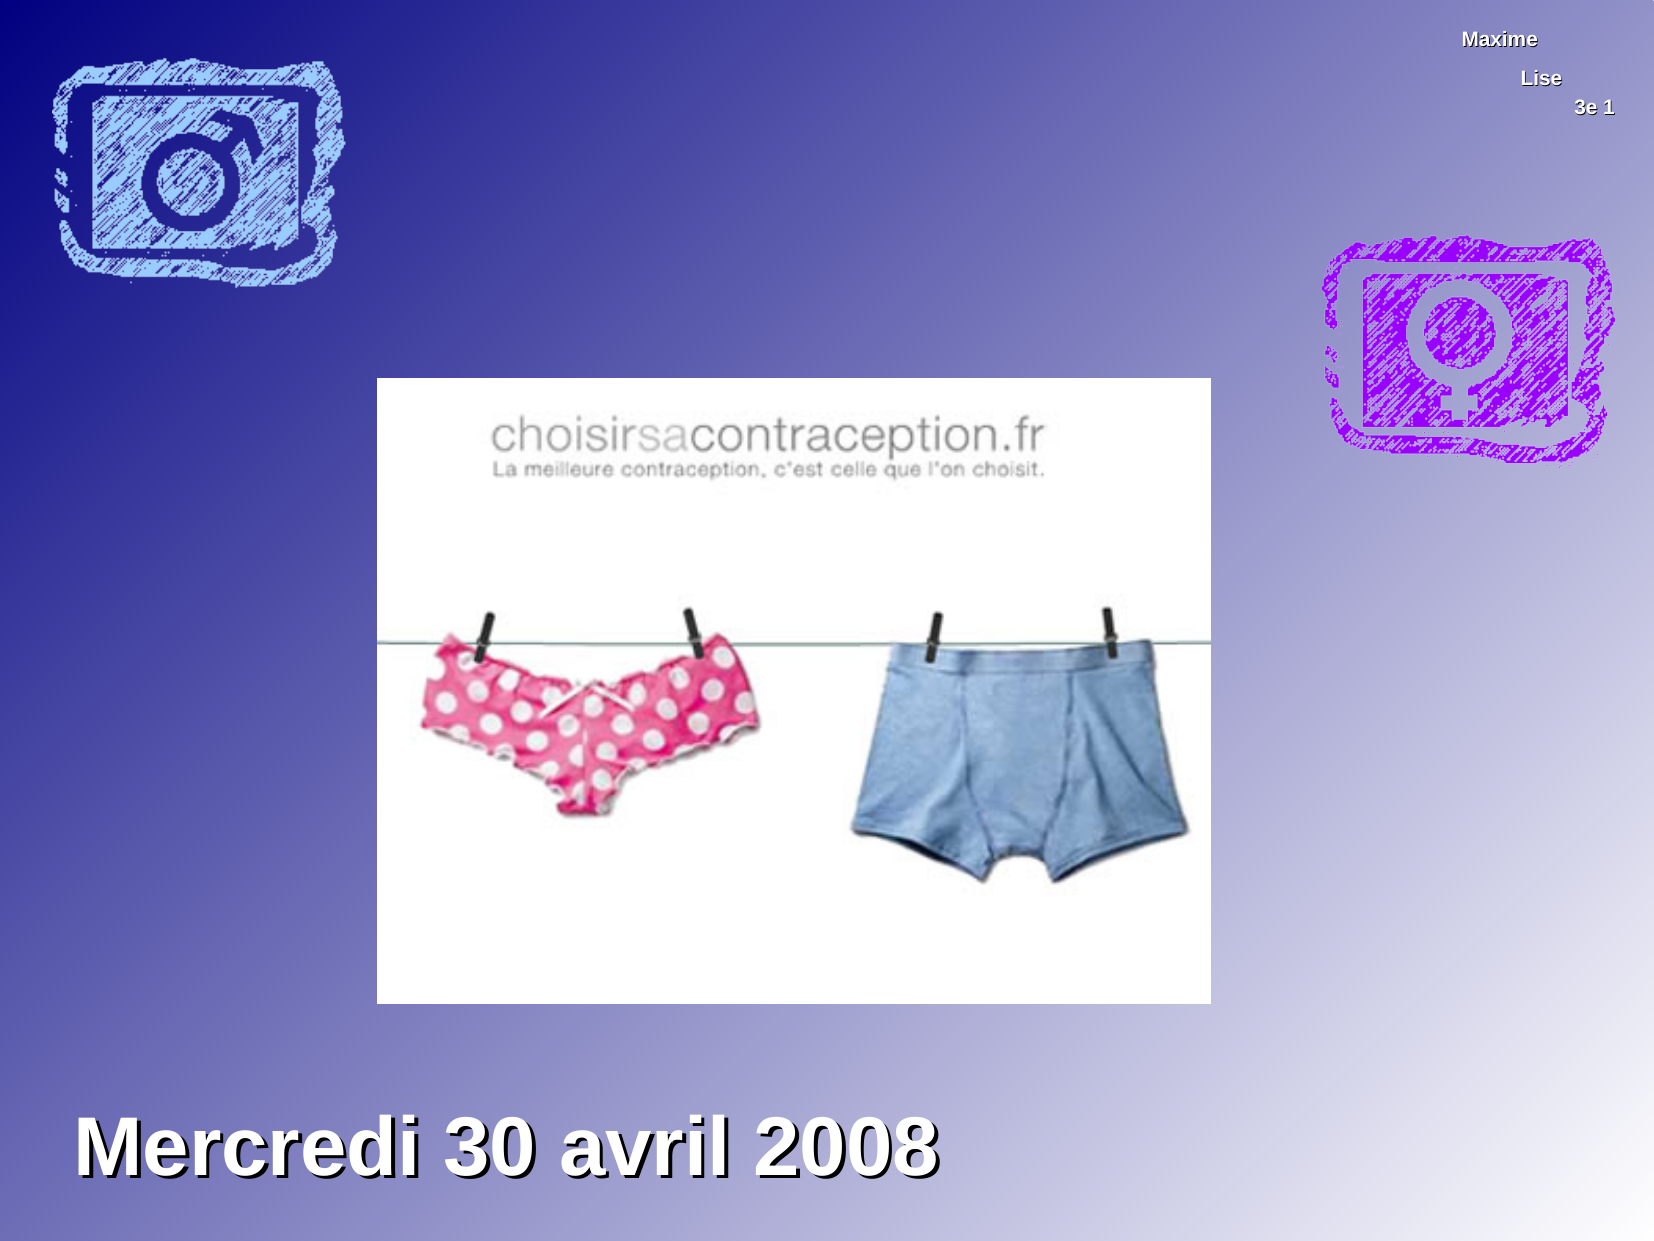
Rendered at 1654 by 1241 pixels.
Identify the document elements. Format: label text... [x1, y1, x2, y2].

picture [52, 57, 355, 296]
picture [377, 378, 1211, 1004]
text_box 3e 1 [1535, 88, 1654, 128]
picture [1322, 233, 1625, 473]
text_box Mercredi 30 avril 2008 [59, 1092, 1004, 1201]
text_box Maxime [1446, 20, 1565, 60]
text_box Lise [1505, 59, 1595, 98]
